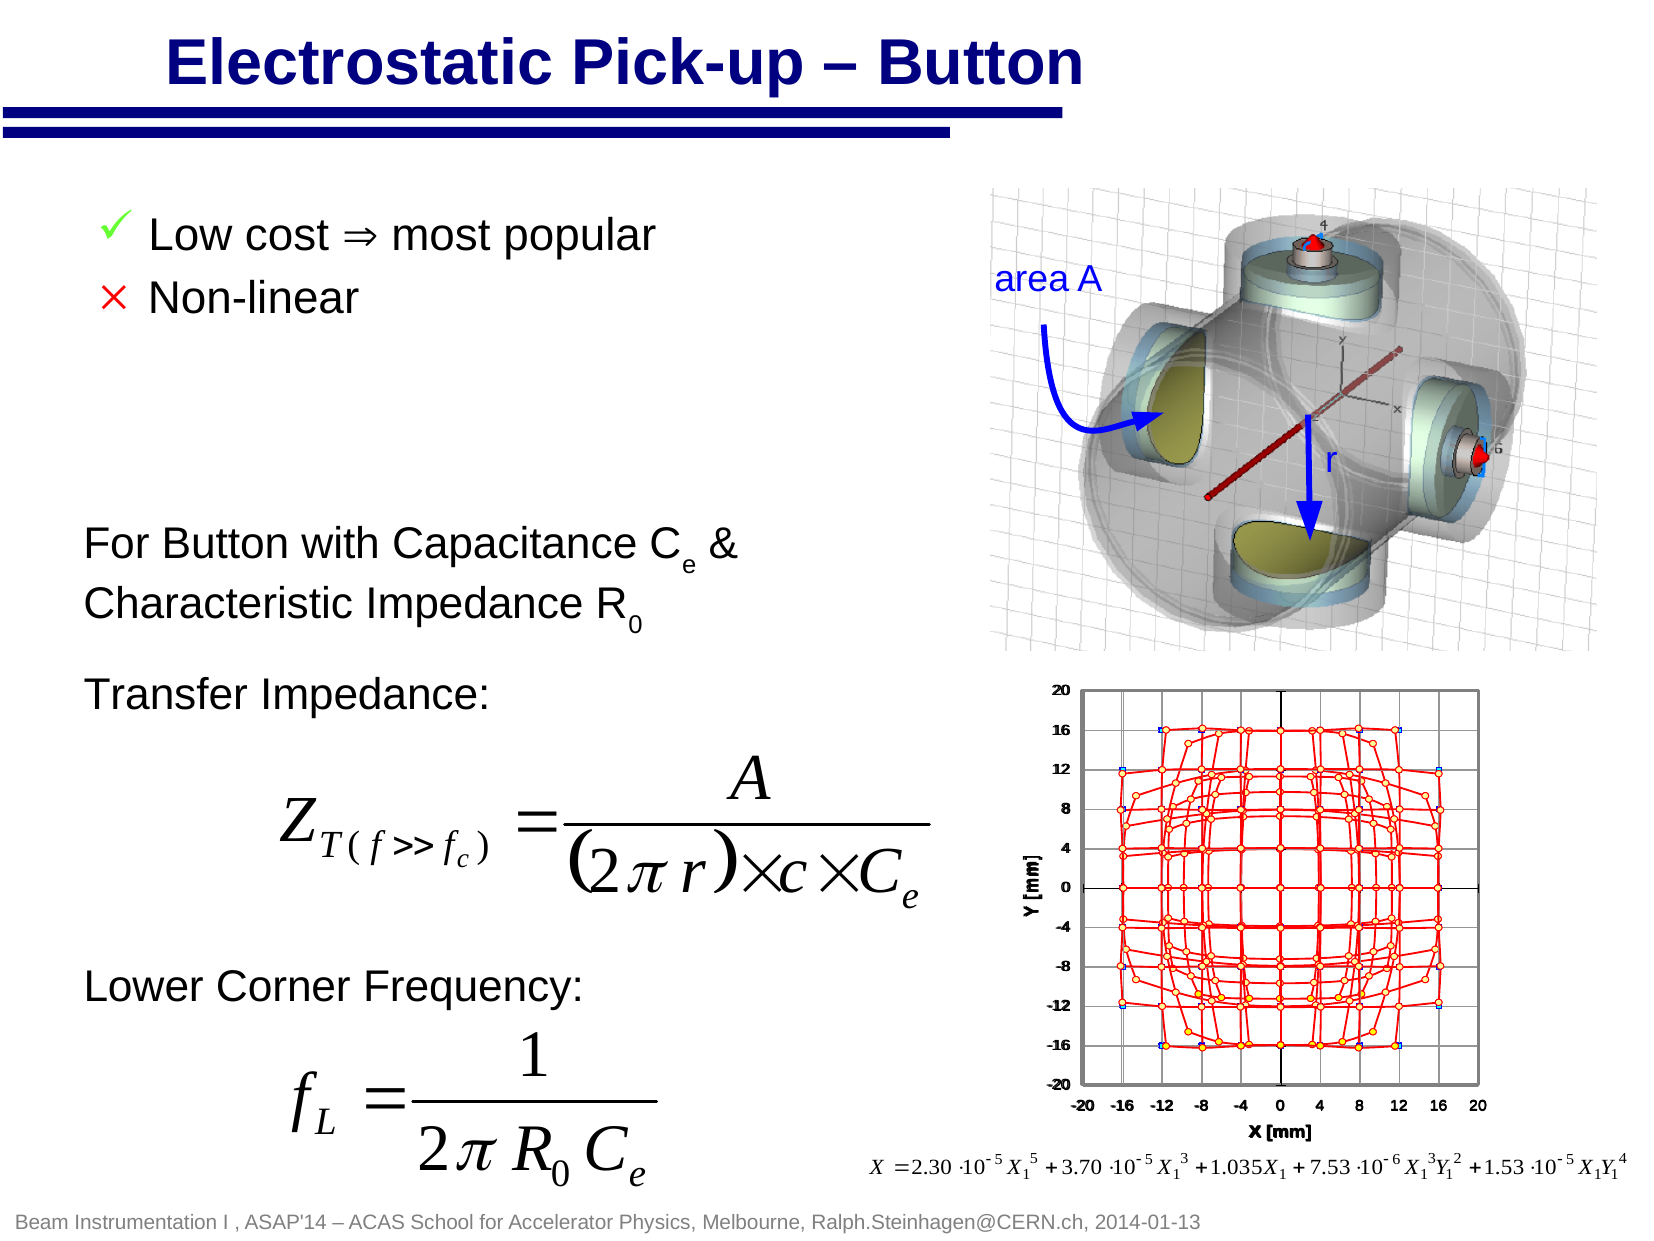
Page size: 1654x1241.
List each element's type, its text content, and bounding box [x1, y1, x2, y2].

picture [990, 188, 1597, 652]
text_box area A [979, 250, 1118, 308]
list For Button with Capacitance Ce & Characteristic Impedance R0 Transfer Impedance: Lower Corner Frequency: [68, 511, 900, 1019]
picture [268, 1012, 669, 1202]
text_box r [1310, 431, 1353, 488]
list Low cost  most popular Non-linear [82, 201, 854, 501]
title Electrostatic Pick-up – Button [165, 0, 1323, 124]
picture [268, 737, 942, 924]
picture [863, 666, 1631, 1186]
